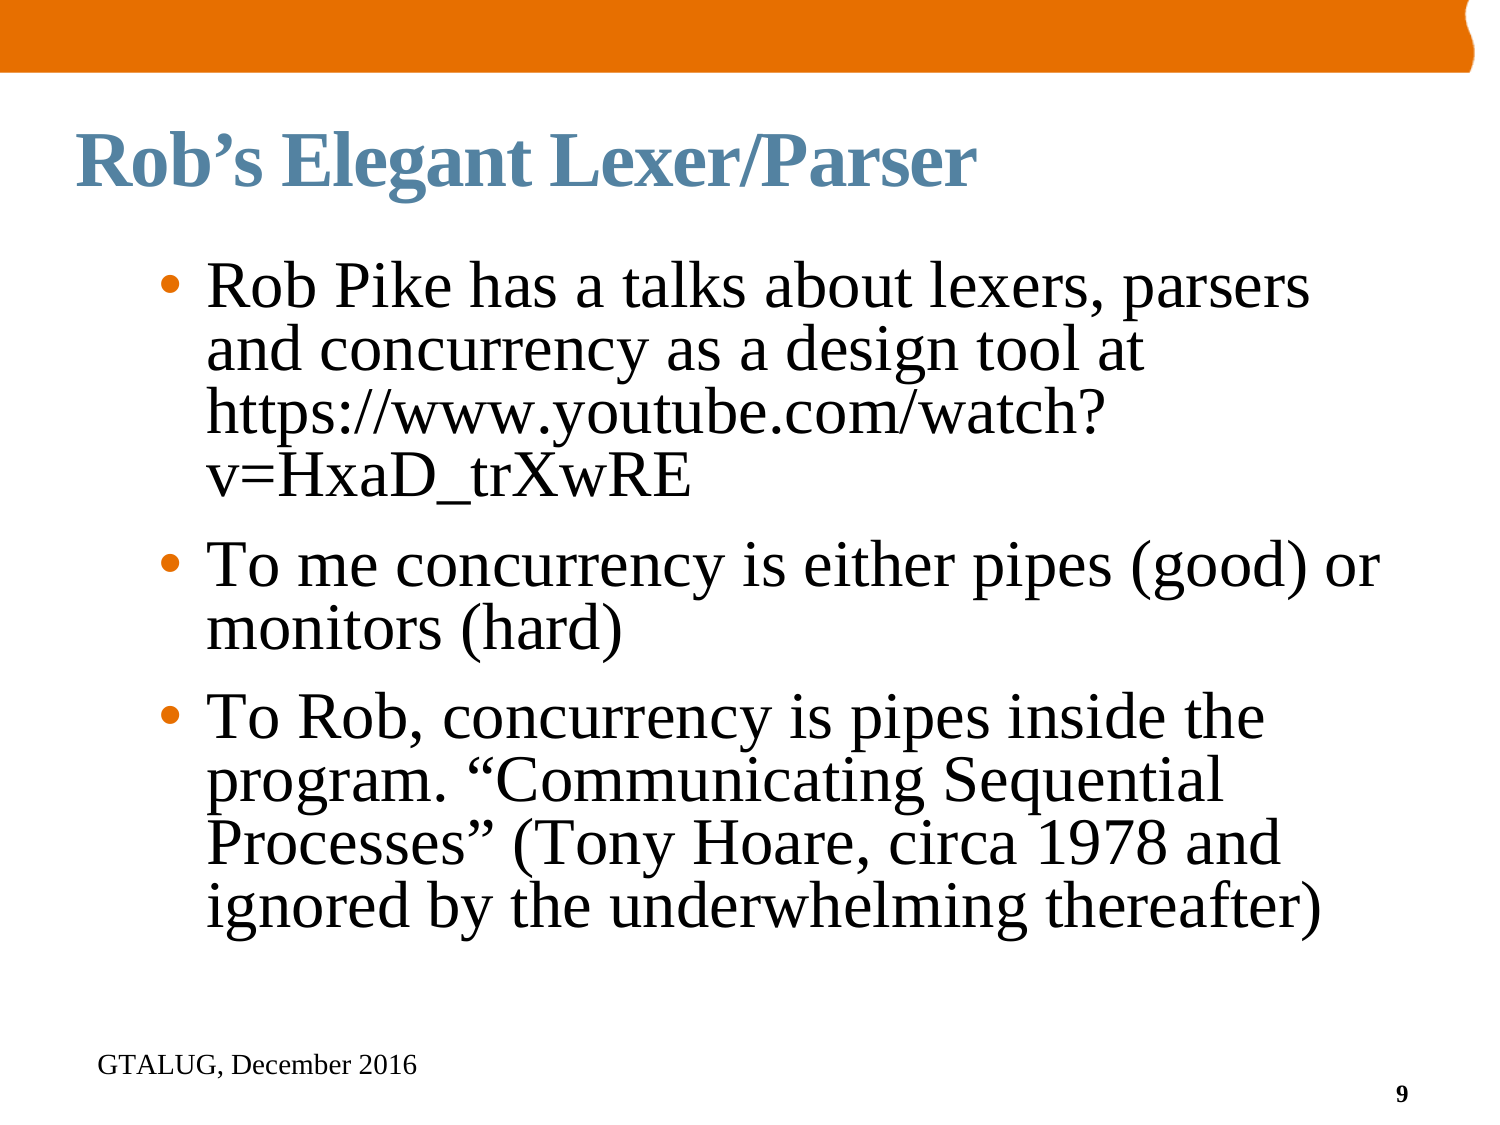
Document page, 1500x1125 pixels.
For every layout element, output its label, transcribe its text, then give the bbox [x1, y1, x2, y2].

title Rob’s Elegant Lexer/Parser [75, 122, 1438, 228]
picture [0, 0, 1500, 75]
list Rob Pike has a talks about lexers, parsers and concurrency as a design tool at https://www.youtube.com/watch?v=HxaD_trXwRE To me concurrency is either pipes (good) or monitors (hard) To Rob, concurrency is pipes inside the program. “Communicating Sequential Processes” (Tony Hoare, circa 1978 and ignored by the underwhelming thereafter) [64, 257, 1402, 1017]
